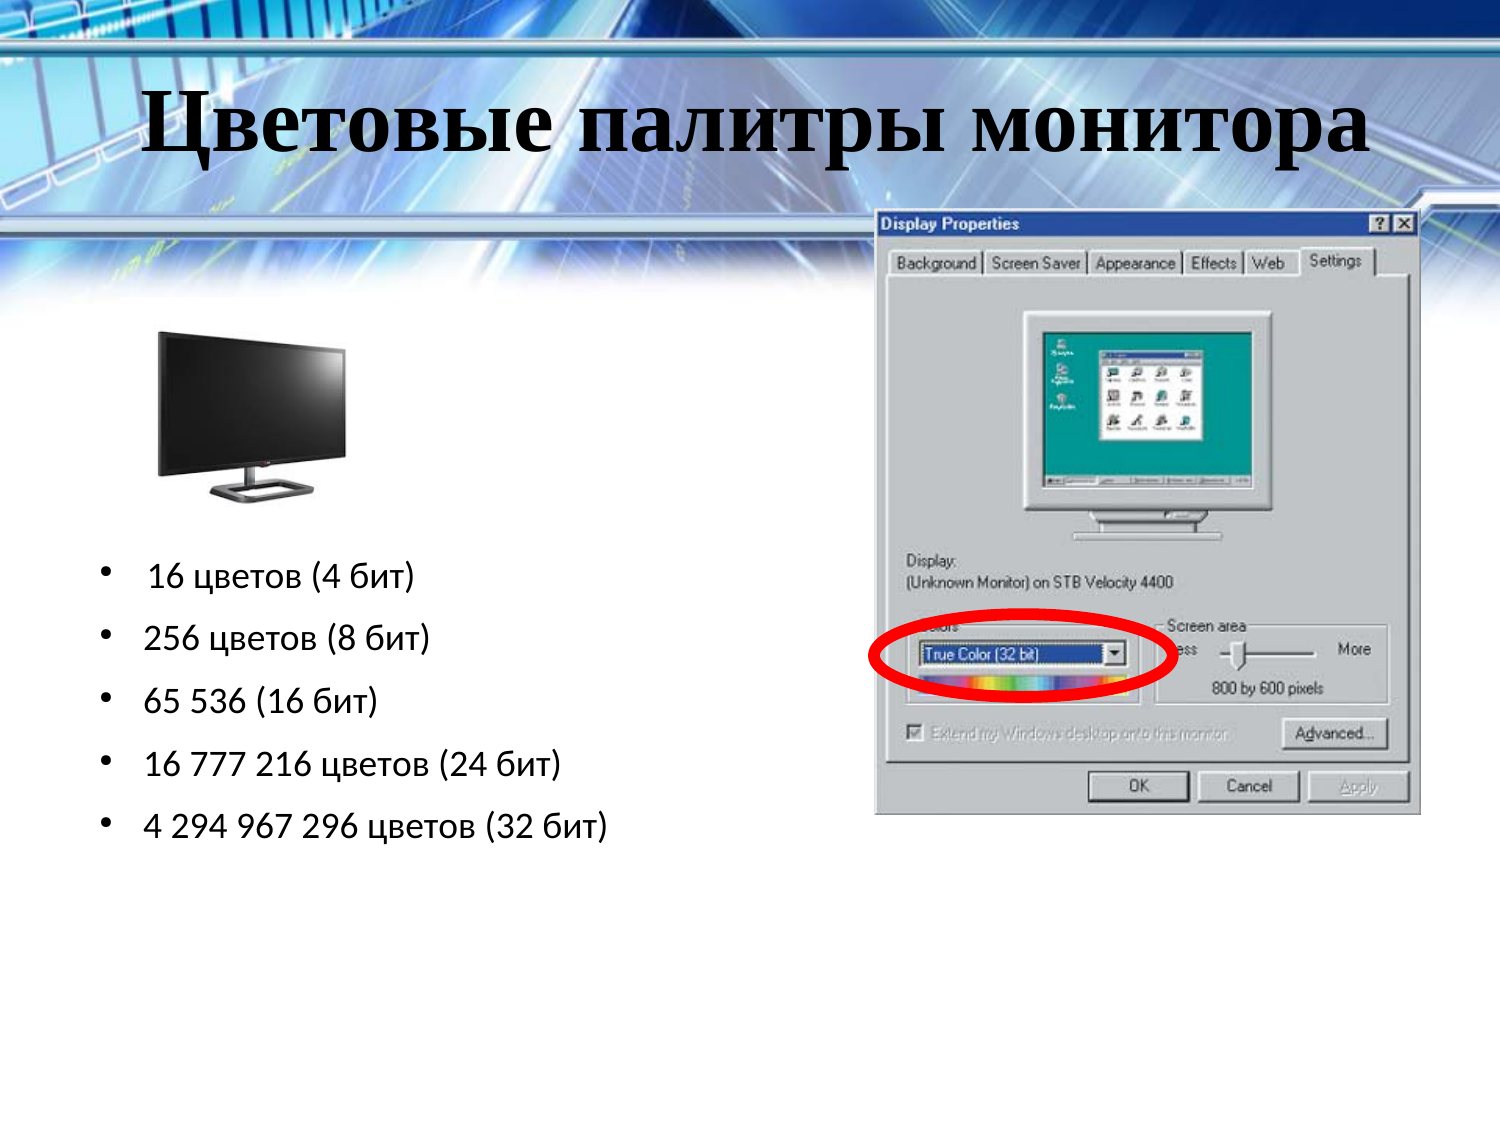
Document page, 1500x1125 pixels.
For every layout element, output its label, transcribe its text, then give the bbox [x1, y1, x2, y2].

picture [0, 0, 1500, 1125]
text_box Цветовые палитры монитора [88, 66, 1425, 185]
text_box 16 цветов (4 бит) 256 цветов (8 бит) 65 536 (16 бит) 16 777 216 цветов (24 бит) 4 294 967 296 цветов (32 бит) [84, 543, 1229, 1029]
